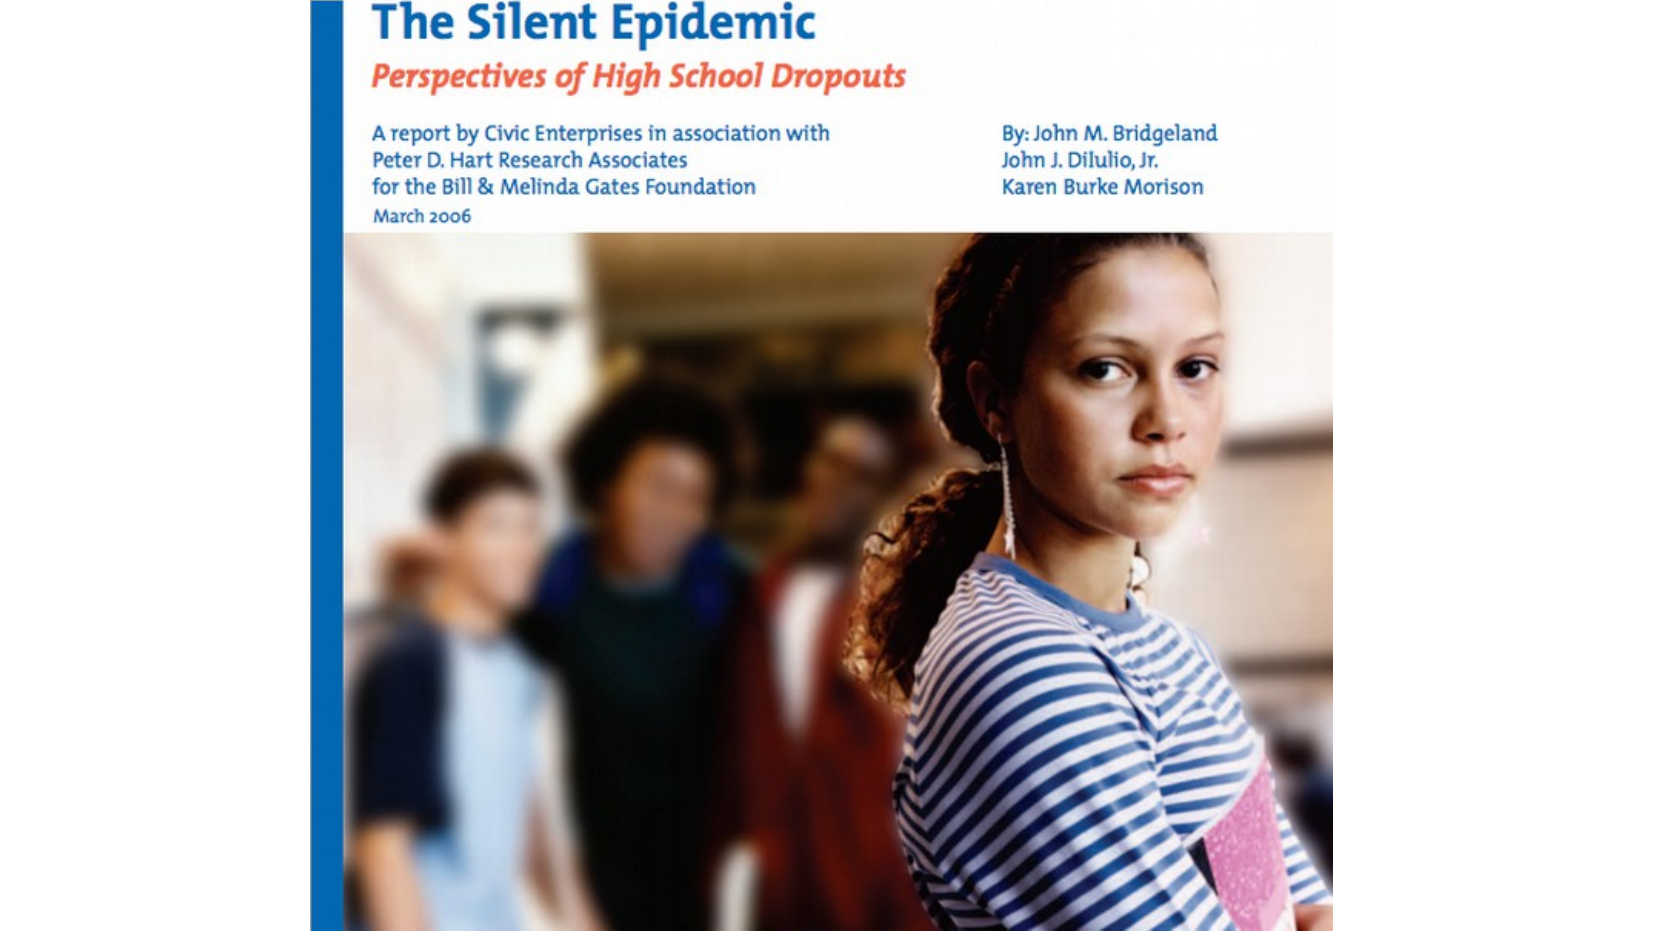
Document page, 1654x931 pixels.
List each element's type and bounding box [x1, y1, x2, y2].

picture [310, 0, 1333, 931]
